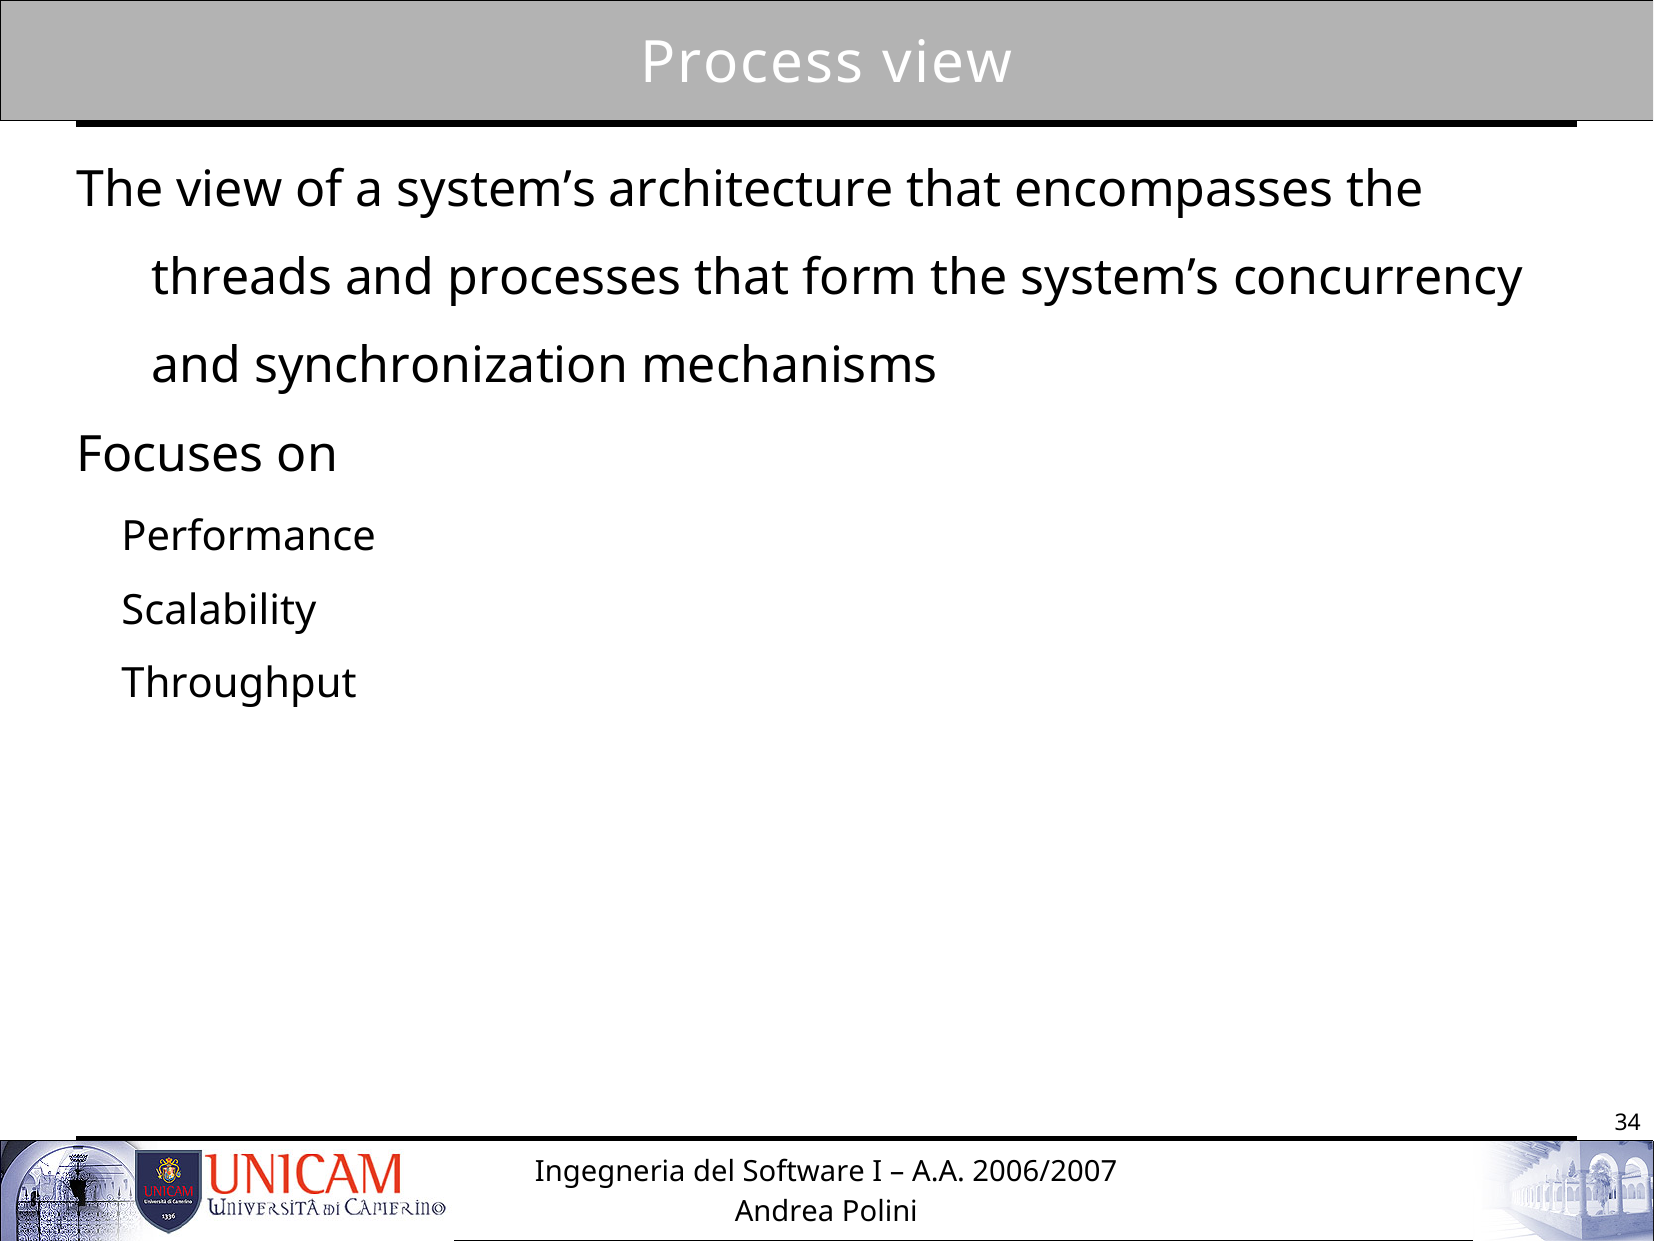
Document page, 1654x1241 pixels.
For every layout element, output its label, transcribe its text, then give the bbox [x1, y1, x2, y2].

picture [1473, 1141, 1654, 1241]
title Process view [0, 0, 1653, 121]
picture [0, 1141, 454, 1241]
list The view of a system’s architecture that encompasses the threads and processes that form the system’s concurrency and synchronization mechanisms Focuses on Performance Scalability Throughput [76, 152, 1577, 675]
